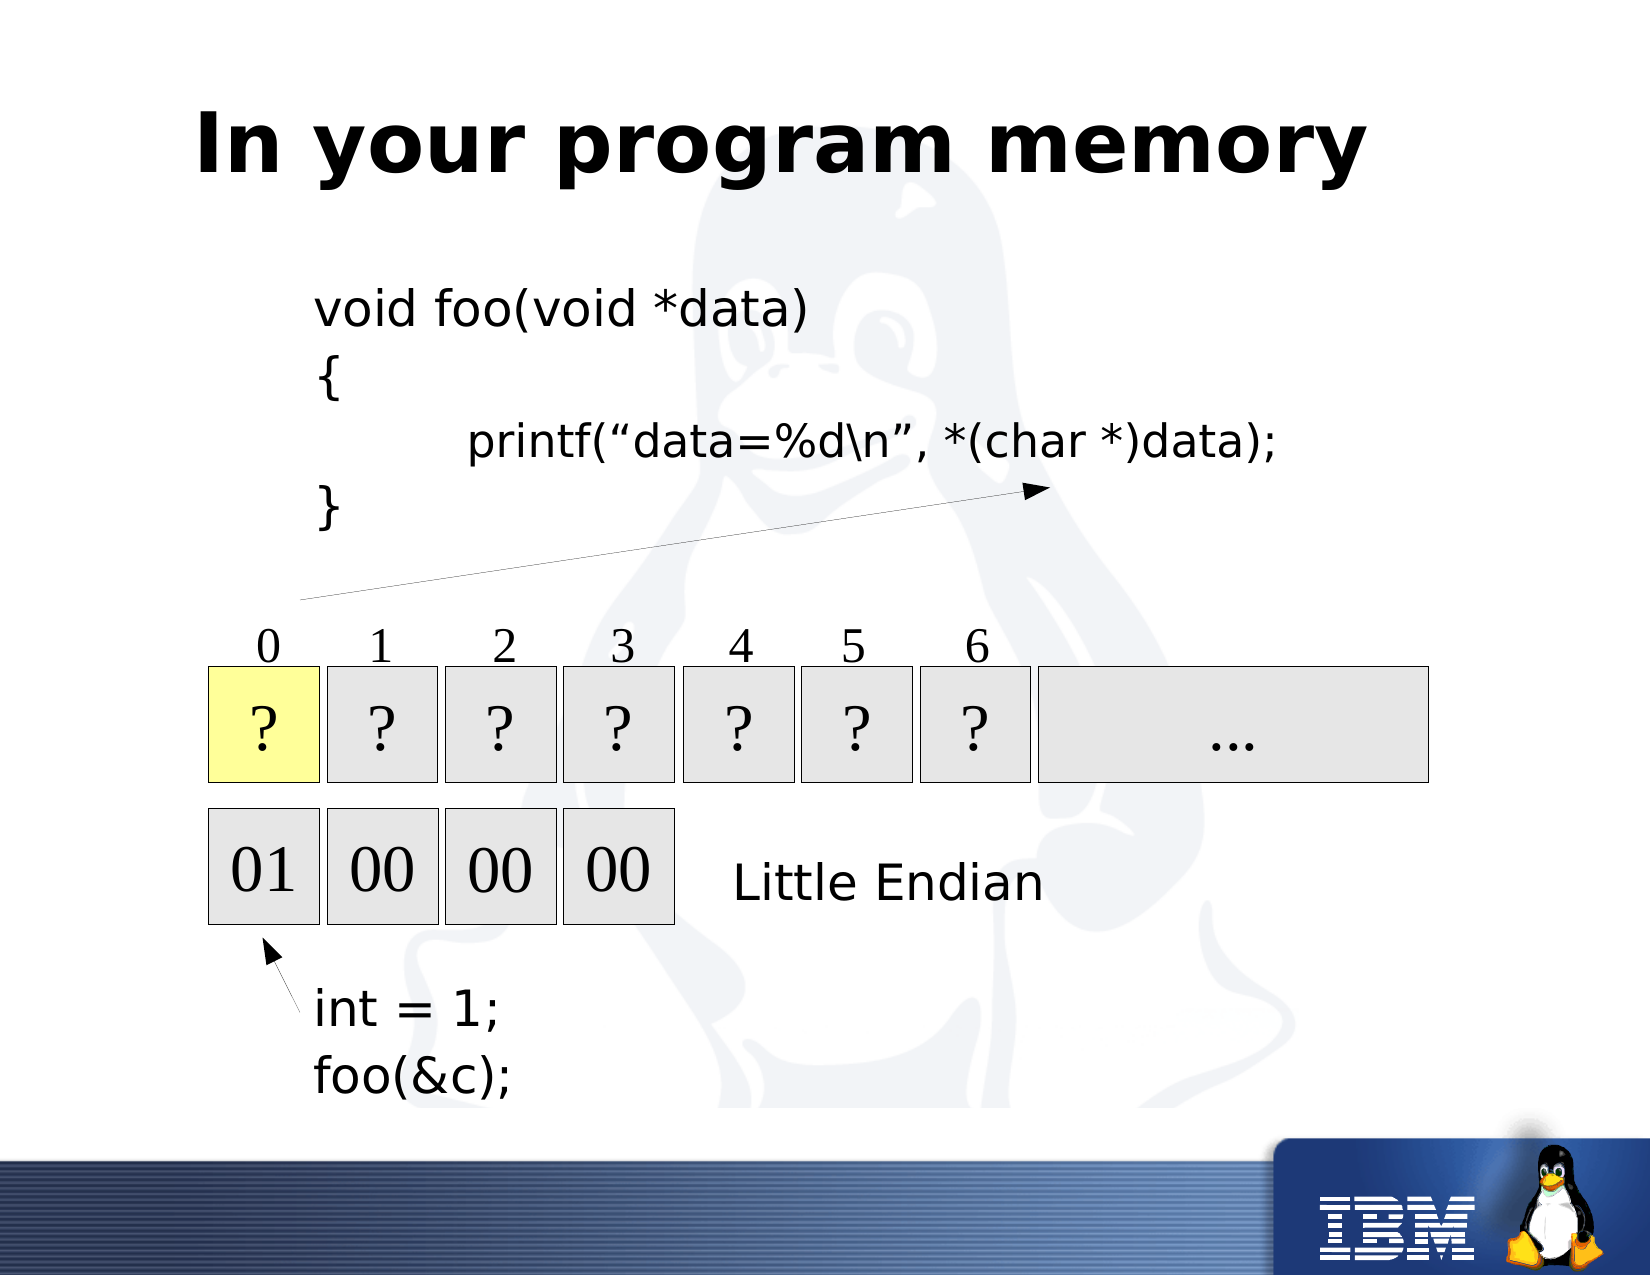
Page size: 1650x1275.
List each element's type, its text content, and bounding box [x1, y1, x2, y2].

text_box Little Endian [732, 848, 1046, 908]
text_box 1 [368, 613, 394, 666]
text_box ? [445, 666, 557, 783]
text_box 2 [492, 613, 518, 666]
text_box ? [683, 666, 795, 783]
text_box 00 [327, 808, 439, 925]
text_box 00 [445, 808, 557, 925]
text_box 01 [208, 808, 320, 925]
list void foo(void *data) { printf(“data=%d\n”, *(char *)data); } int = 1; foo(&c); [76, 279, 1457, 1171]
text_box 5 [840, 613, 866, 666]
text_box ? [801, 666, 913, 783]
text_box 4 [728, 613, 754, 666]
text_box ... [1038, 666, 1429, 783]
text_box 00 [563, 808, 675, 925]
text_box ? [563, 666, 675, 783]
text_box ? [920, 666, 1031, 783]
text_box 3 [610, 613, 636, 666]
title In your program memory [76, 76, 1457, 211]
text_box ? [327, 666, 438, 783]
text_box ? [208, 666, 320, 783]
text_box 0 [256, 613, 282, 666]
text_box 6 [964, 613, 990, 666]
